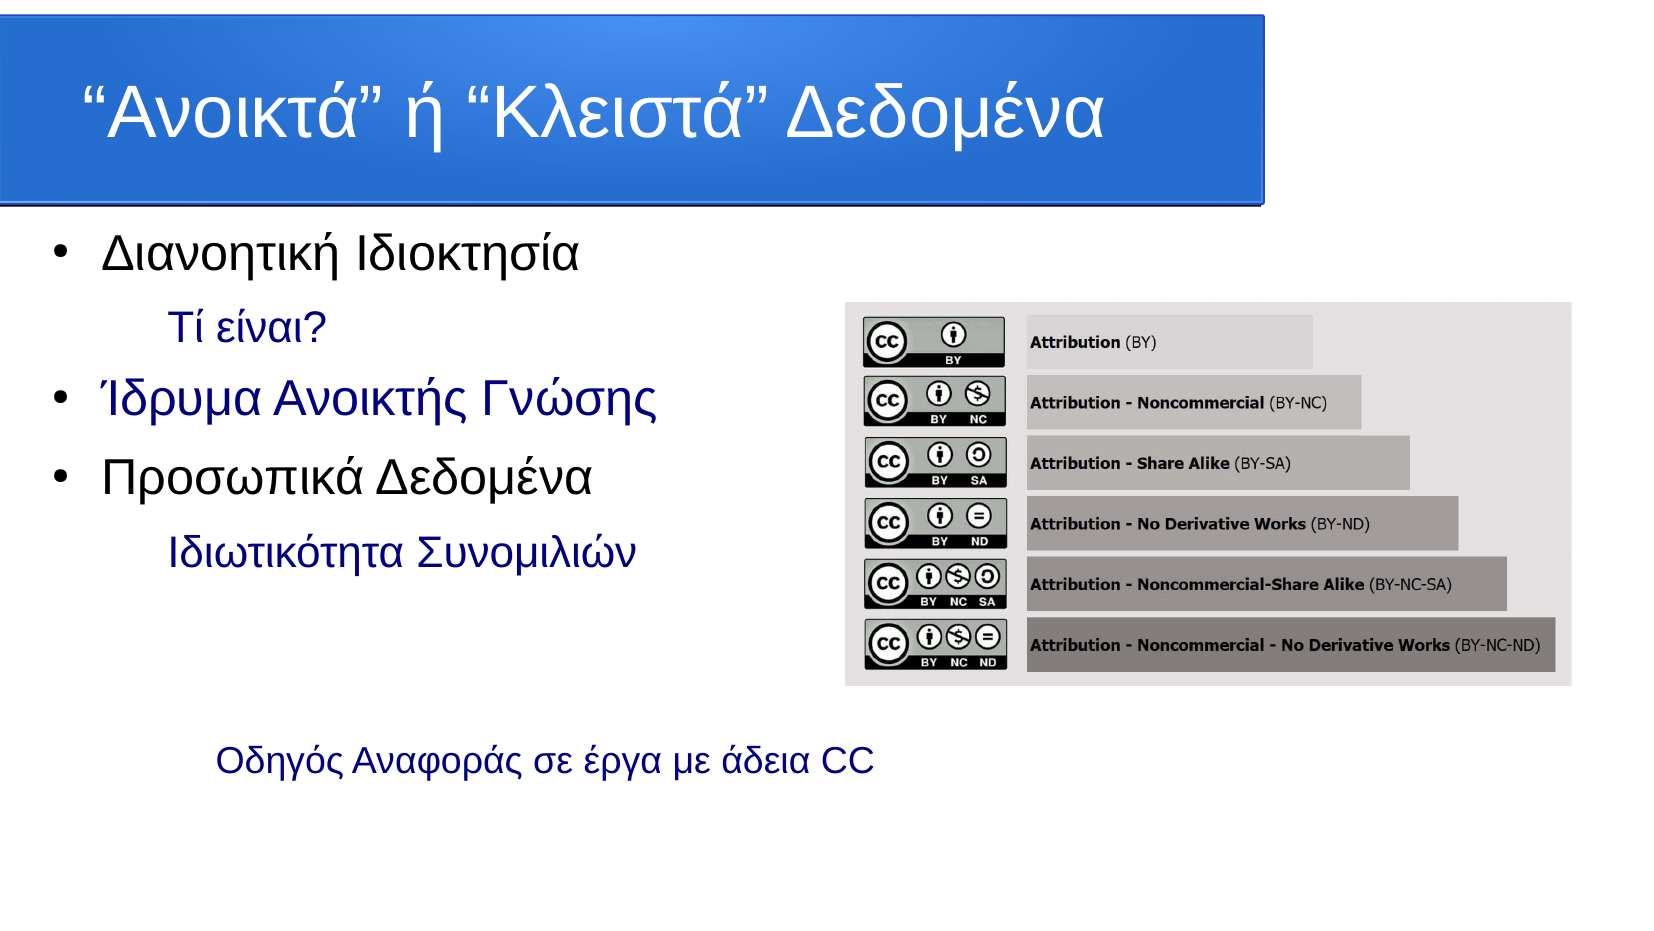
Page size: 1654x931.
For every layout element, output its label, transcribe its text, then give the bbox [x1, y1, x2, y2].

text_box Οδηγός Αναφοράς σε έργα με άδεια CC [59, 732, 1052, 839]
picture [845, 302, 1572, 686]
list Διανοητική Ιδιοκτησία Τί είναι? Ίδρυμα Ανοικτής Γνώσης Προσωπικά Δεδομένα Ιδιωτικότητα Συνομιλιών [35, 224, 863, 579]
title “Ανοικτά” ή “Κλειστά” Δεδομένα [82, 35, 1235, 189]
